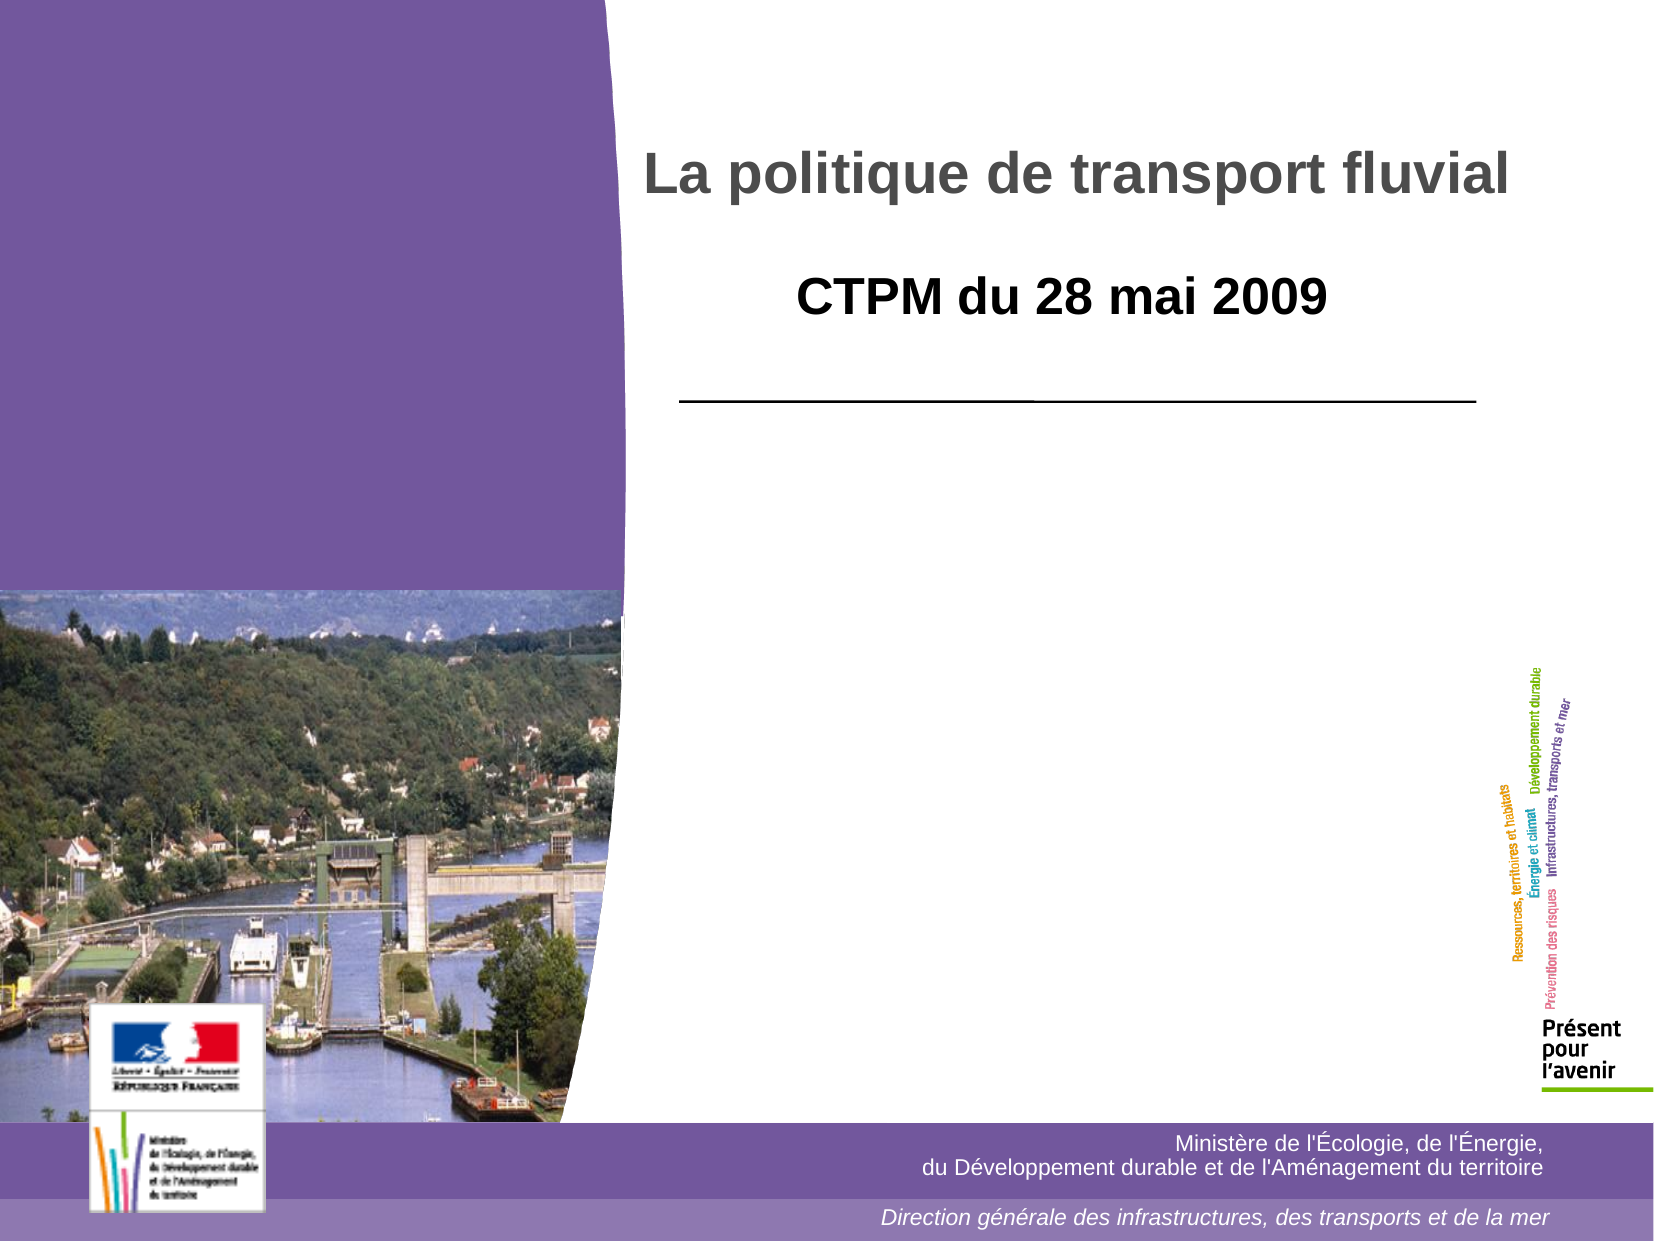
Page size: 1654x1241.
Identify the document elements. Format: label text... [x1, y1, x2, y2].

text_box Direction générale des infrastructures, des transports et de la mer [835, 1199, 1566, 1241]
picture [0, 0, 1654, 1241]
title La politique de transport fluvial CTPM du 28 mai 2009 [620, 0, 1536, 473]
text_box Ministère de l'Écologie, de l'Énergie, du Développement durable et de l'Aménagement du territoire [731, 1125, 1559, 1192]
